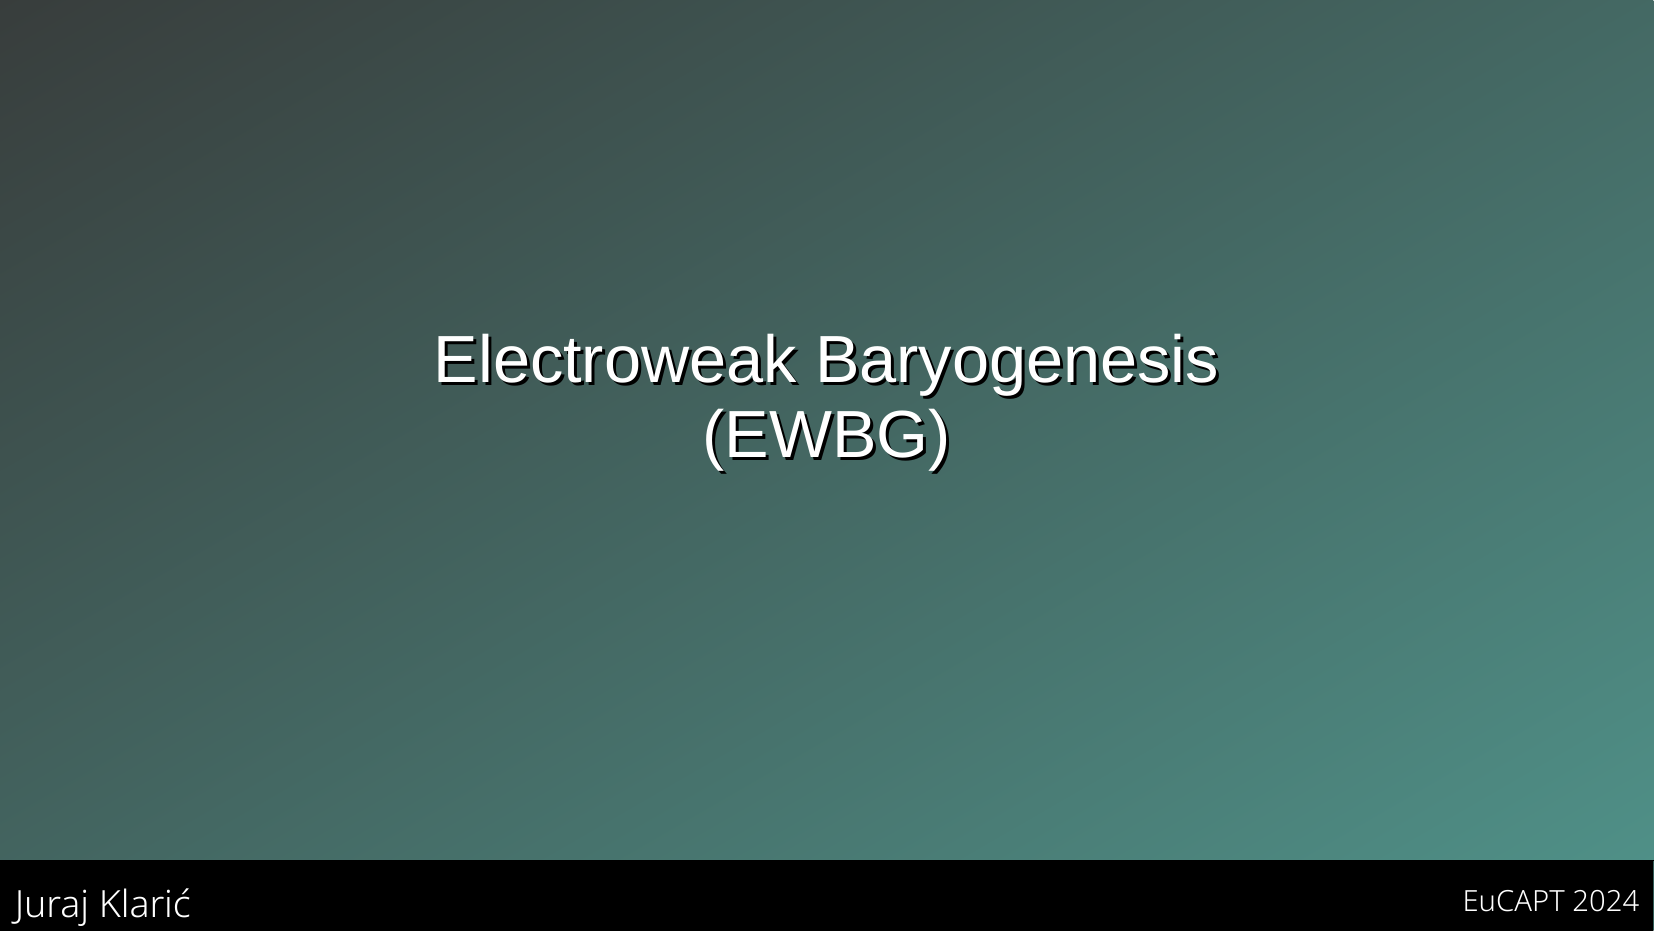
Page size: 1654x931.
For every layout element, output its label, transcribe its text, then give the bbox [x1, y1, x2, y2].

subtitle Electroweak Baryogenesis (EWBG) [82, 37, 1571, 757]
text_box Juraj Klarić [0, 870, 350, 923]
text_box [0, 860, 1654, 931]
text_box EuCAPT 2024 [1447, 872, 1654, 917]
